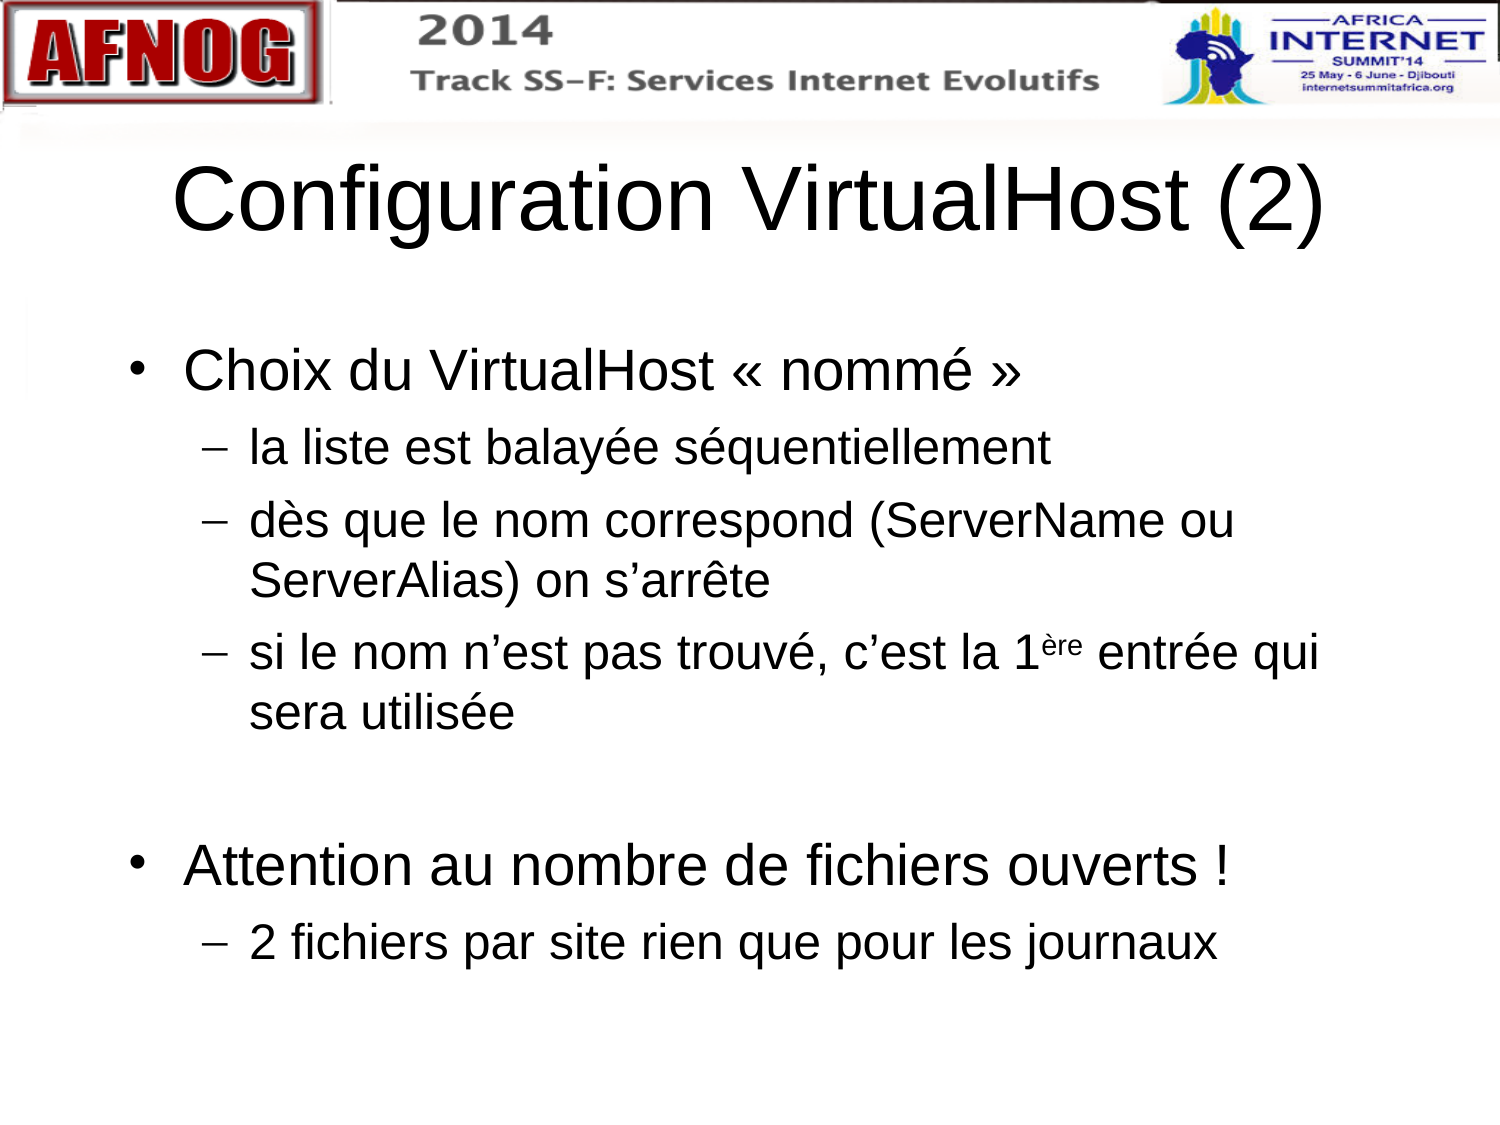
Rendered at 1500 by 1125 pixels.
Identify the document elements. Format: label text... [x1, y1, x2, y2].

list Choix du VirtualHost « nommé » la liste est balayée séquentiellement dès que le nom correspond (ServerName ou ServerAlias) on s’arrête si le nom n’est pas trouvé, c’est la 1ère entrée qui sera utilisée Attention au nombre de fichiers ouverts ! 2 fichiers par site rien que pour les journaux [112, 324, 1388, 1000]
picture [0, 0, 1500, 1125]
title Configuration VirtualHost (2) [112, 99, 1388, 288]
